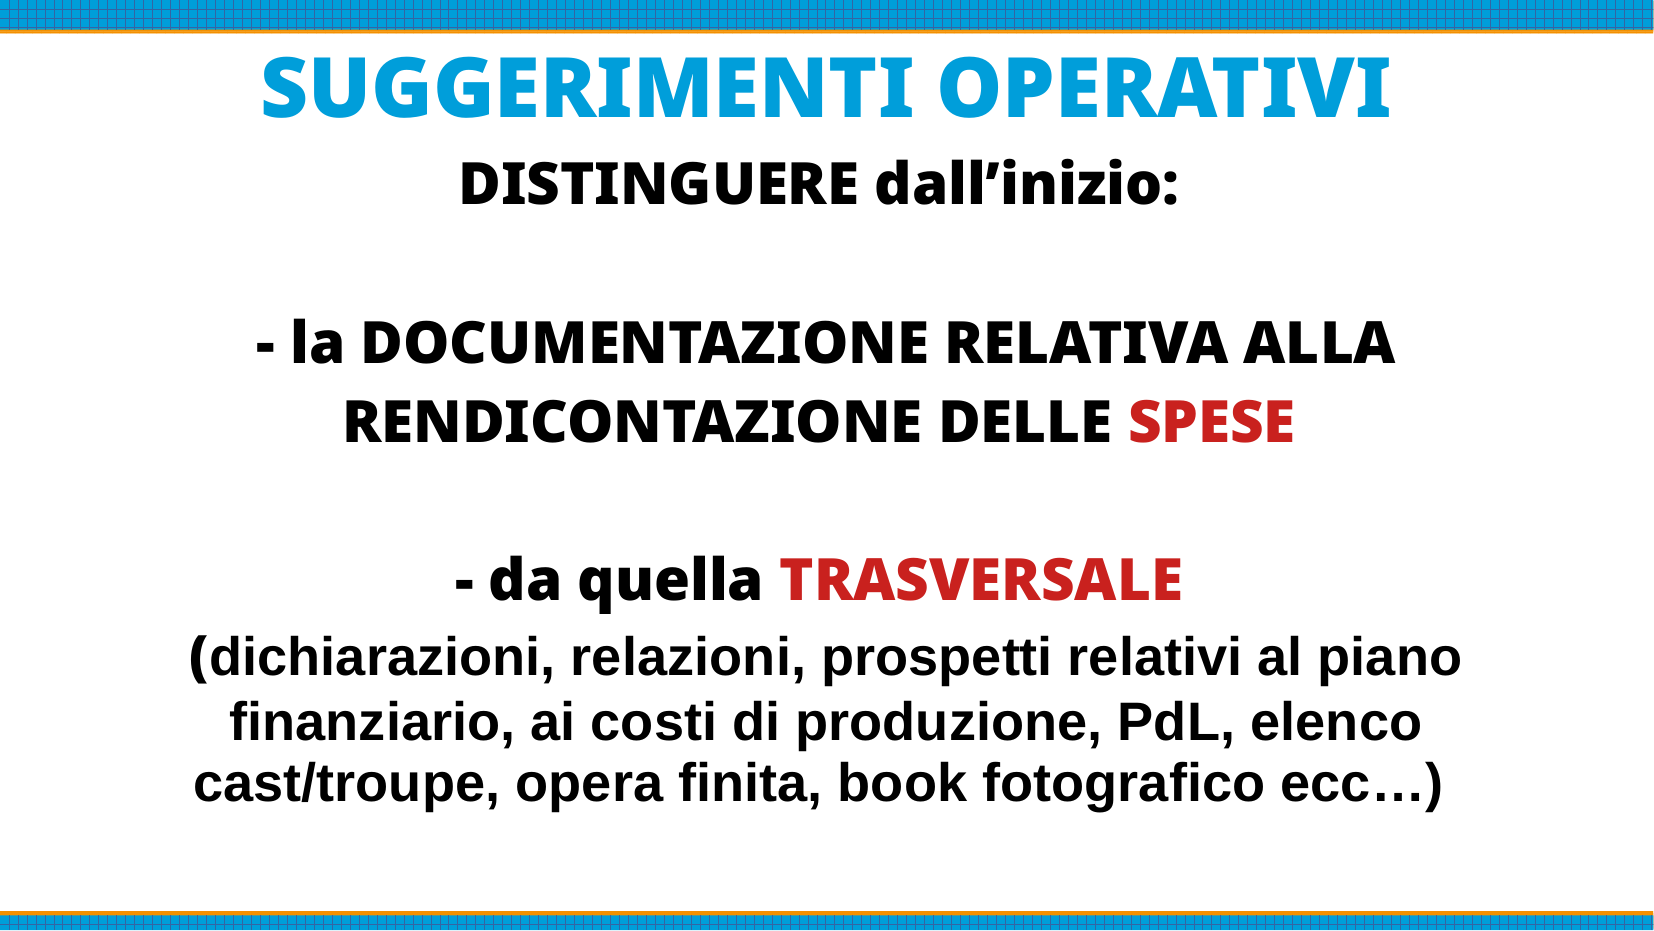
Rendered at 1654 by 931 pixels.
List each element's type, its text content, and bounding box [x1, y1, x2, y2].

subtitle SUGGERIMENTI OPERATIVI DISTINGUERE dall’inizio: - la DOCUMENTAZIONE RELATIVA ALLA RENDICONTAZIONE DELLE SPESE - da quella TRASVERSALE (dichiarazioni, relazioni, prospetti relativi al piano finanziario, ai costi di produzione, PdL, elenco cast/troupe, opera finita, book fotografico ecc…) [88, 44, 1565, 798]
